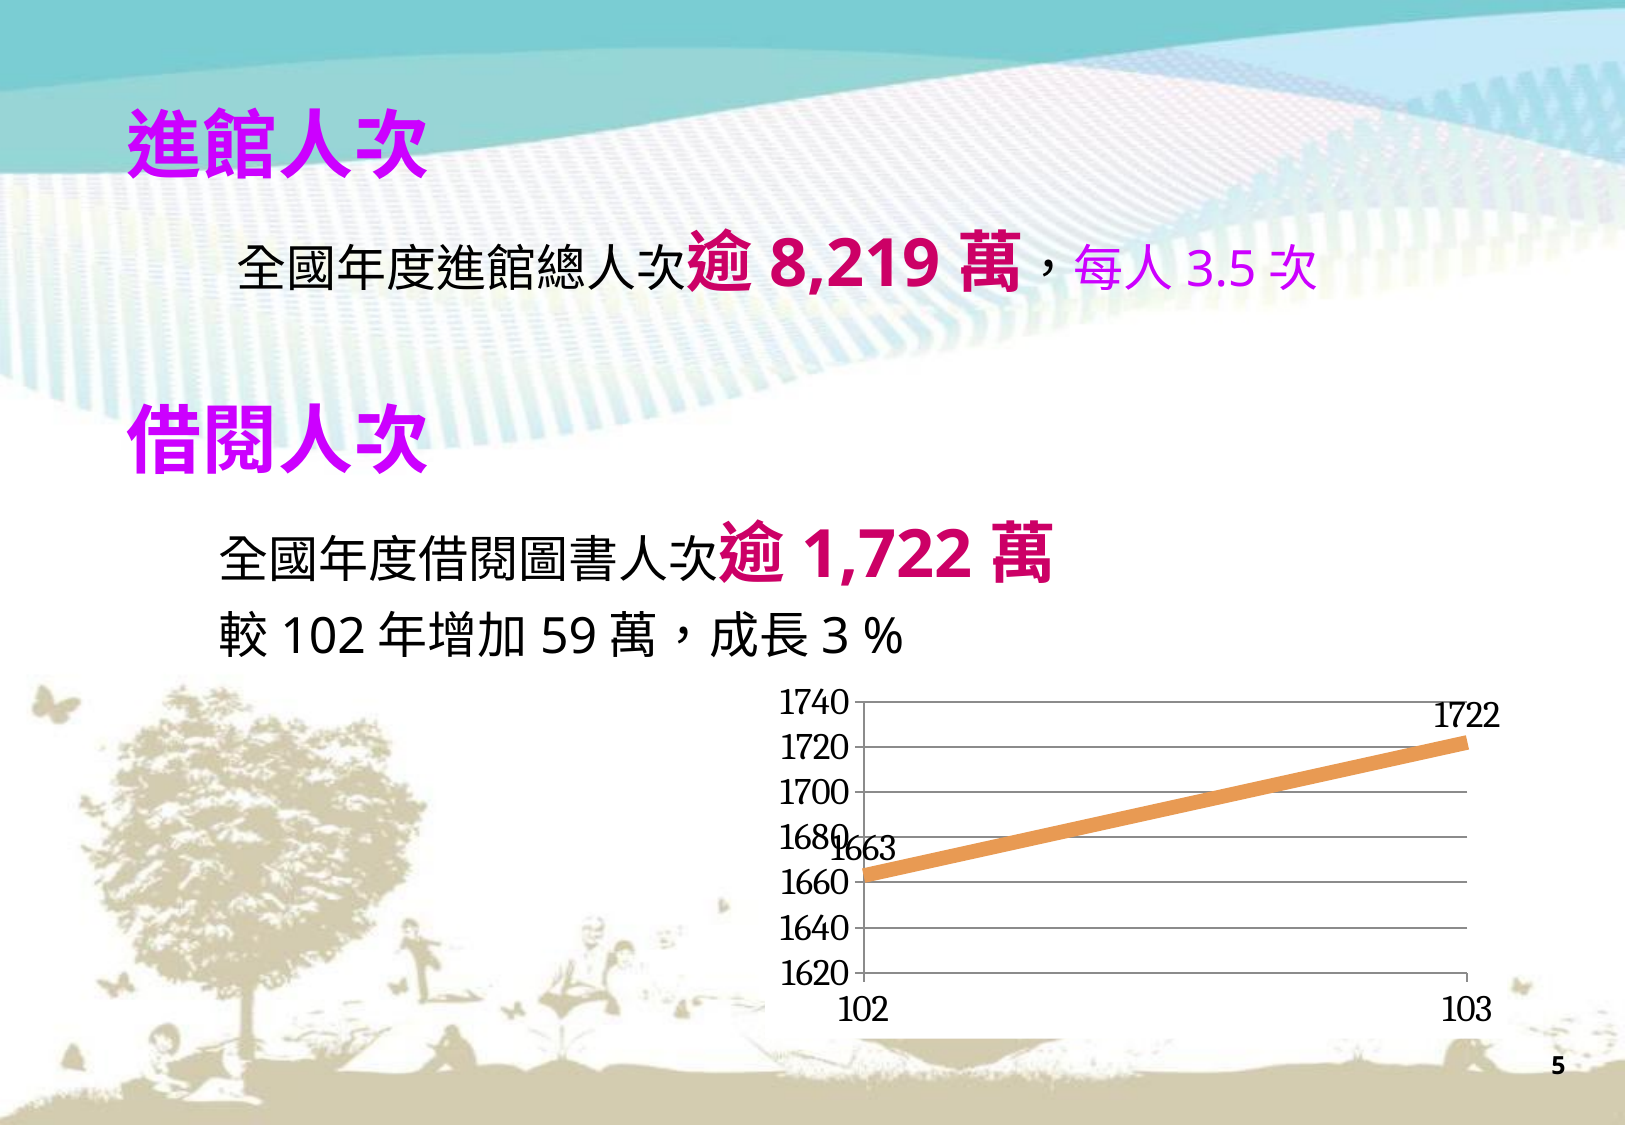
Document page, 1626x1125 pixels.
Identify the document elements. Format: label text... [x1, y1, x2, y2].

text_box 進館人次 [111, 89, 445, 196]
text_box 全國年度進館總人次逾8,219萬，每人3.5次 [221, 212, 1358, 308]
text_box 全國年度借閱圖書人次逾1,722萬 較102年增加59萬，成長3 % [203, 503, 1071, 671]
chart [765, 672, 1508, 1039]
picture [0, 0, 1625, 1125]
text_box 借閱人次 [111, 384, 445, 490]
